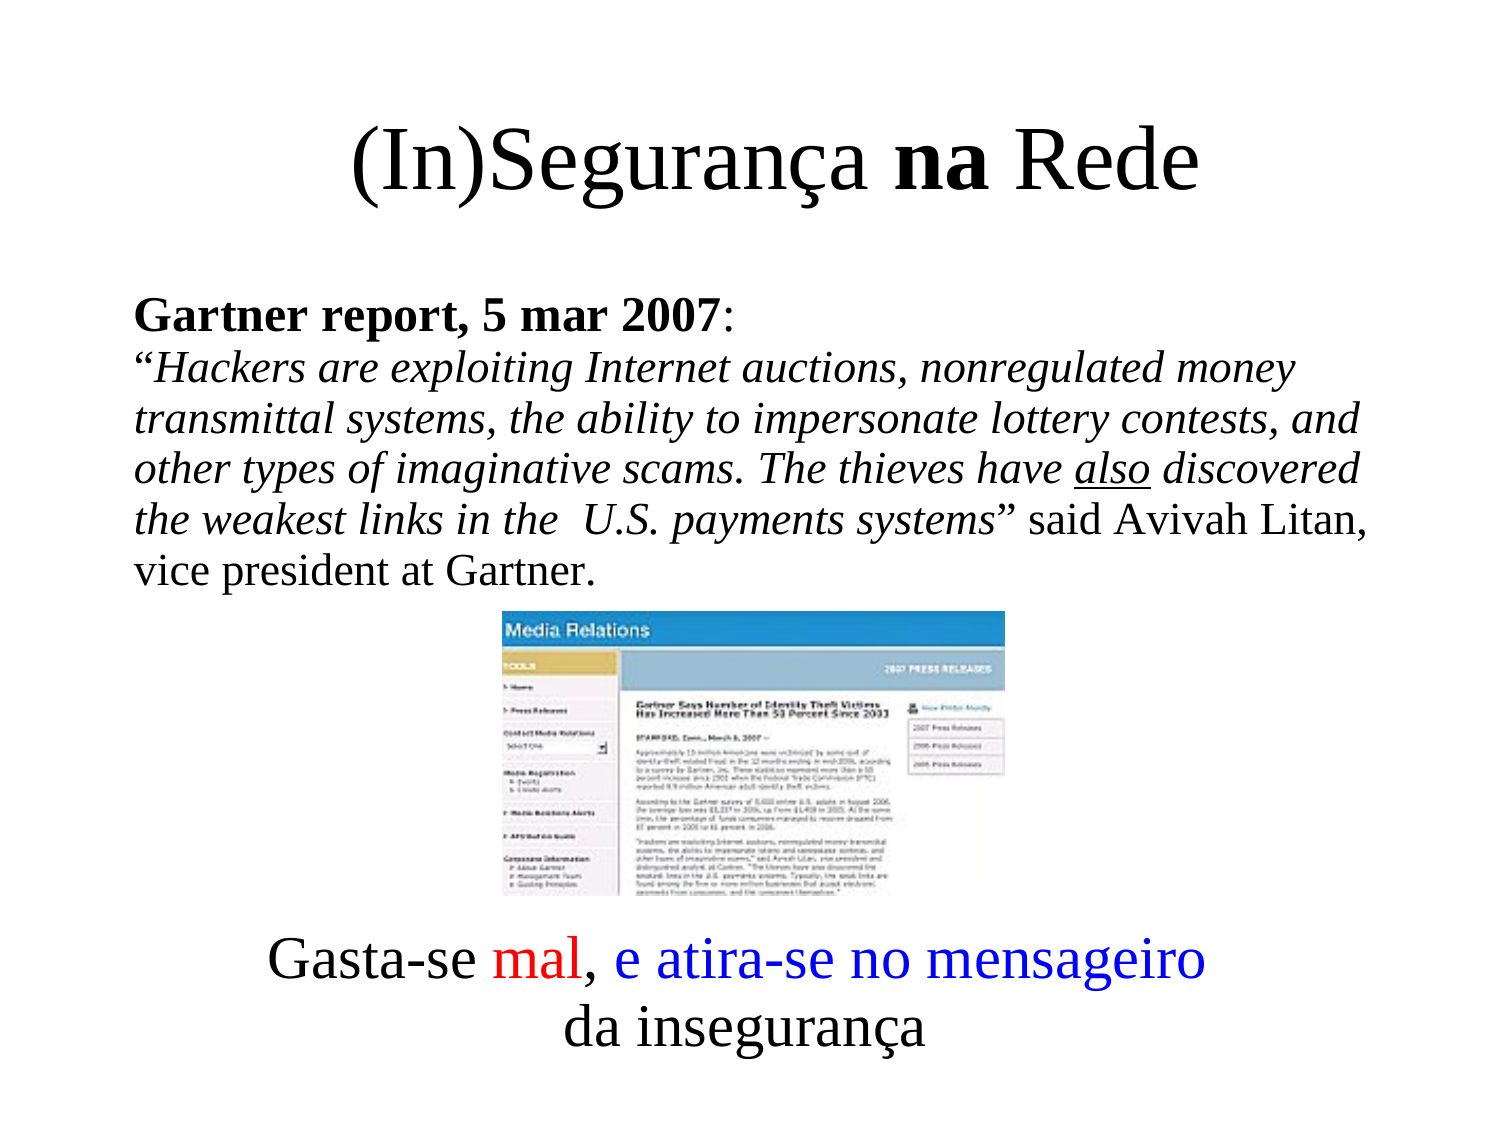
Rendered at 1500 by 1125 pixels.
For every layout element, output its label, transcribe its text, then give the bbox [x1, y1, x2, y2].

title (In)Segurança na Rede [138, 65, 1414, 253]
text_box Gasta-se mal, e atira-se no mensageiro da insegurança [70, 924, 1421, 1061]
text_box Gartner report, 5 mar 2007: “Hackers are exploiting Internet auctions, nonregulated money transmittal systems, the ability to impersonate lottery contests, and other types of imaginative scams. The thieves have also discovered the weakest links in the U.S. payments systems” said Avivah Litan, vice president at Gartner. [133, 286, 1380, 596]
picture [502, 611, 1005, 896]
